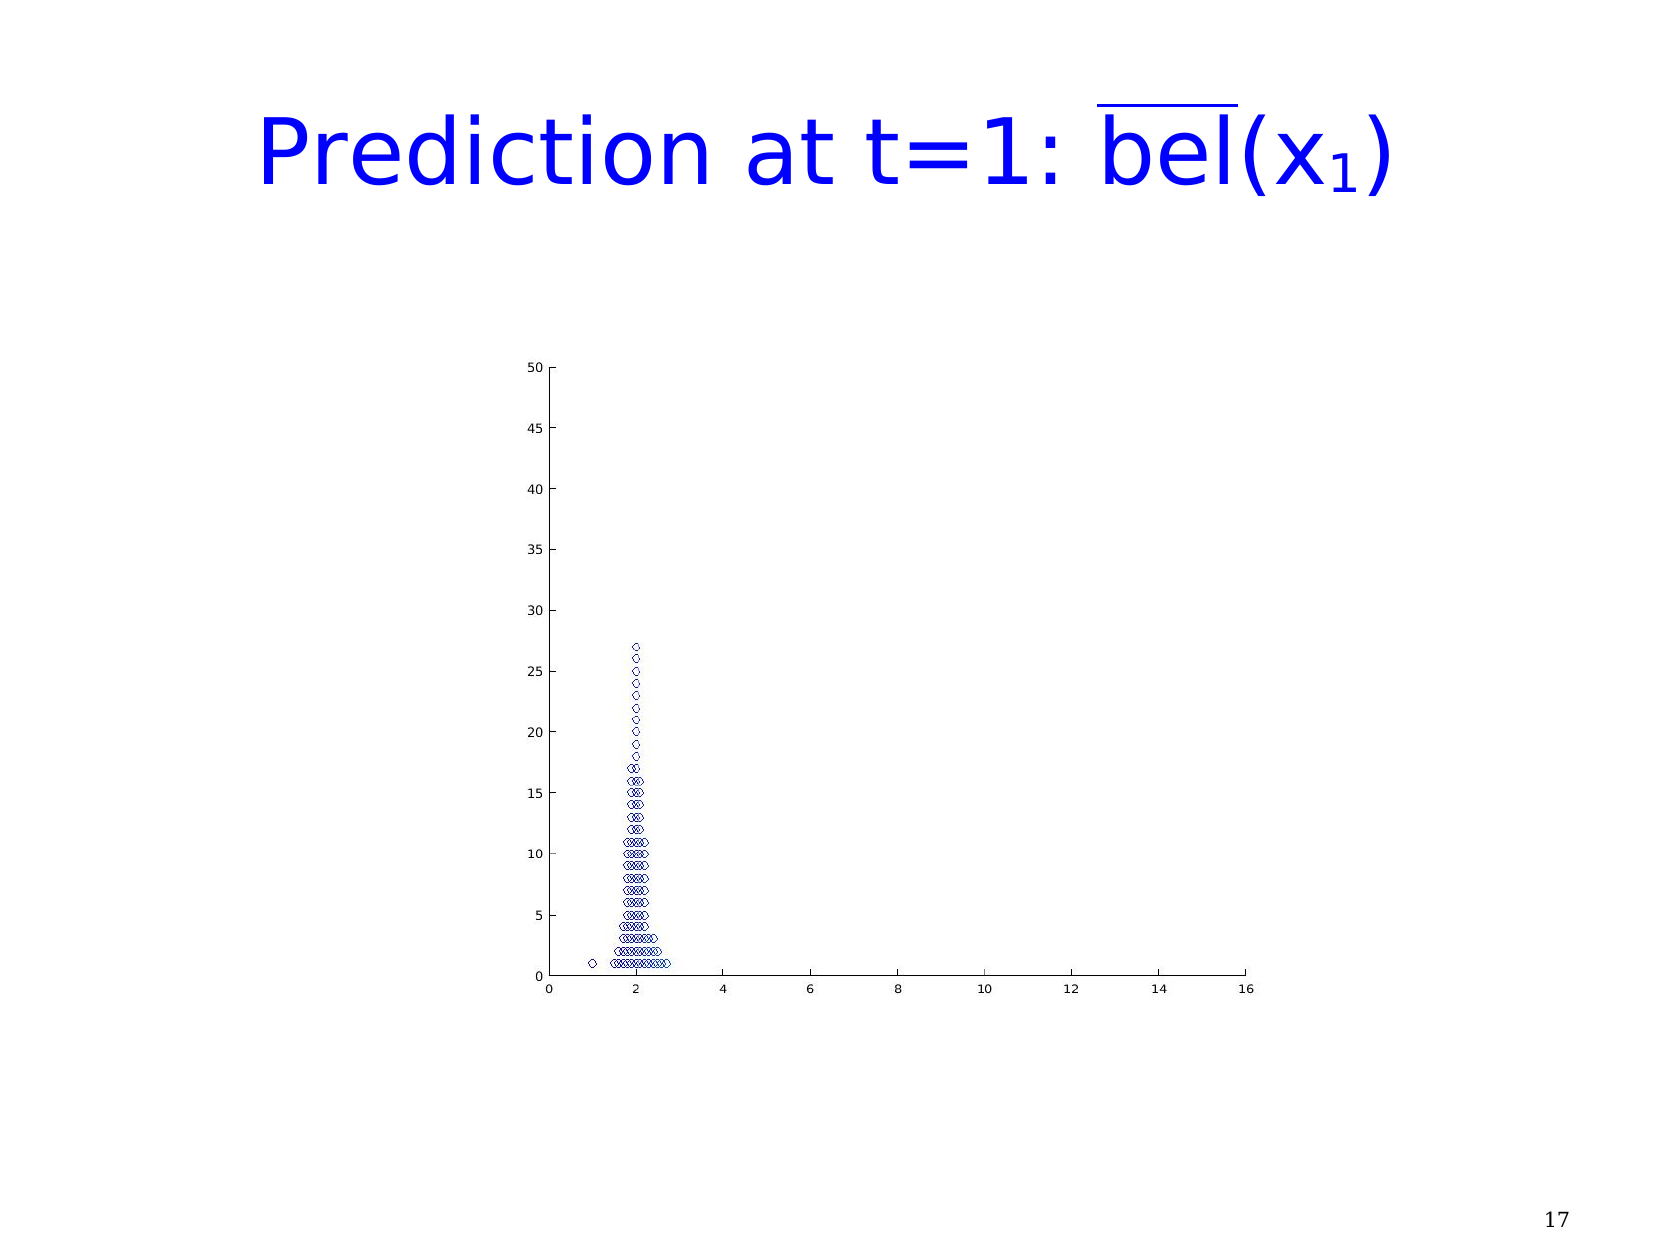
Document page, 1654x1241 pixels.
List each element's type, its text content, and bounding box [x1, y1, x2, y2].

picture [431, 310, 1331, 1057]
title Prediction at t=1: bel(x1) [82, 49, 1571, 257]
